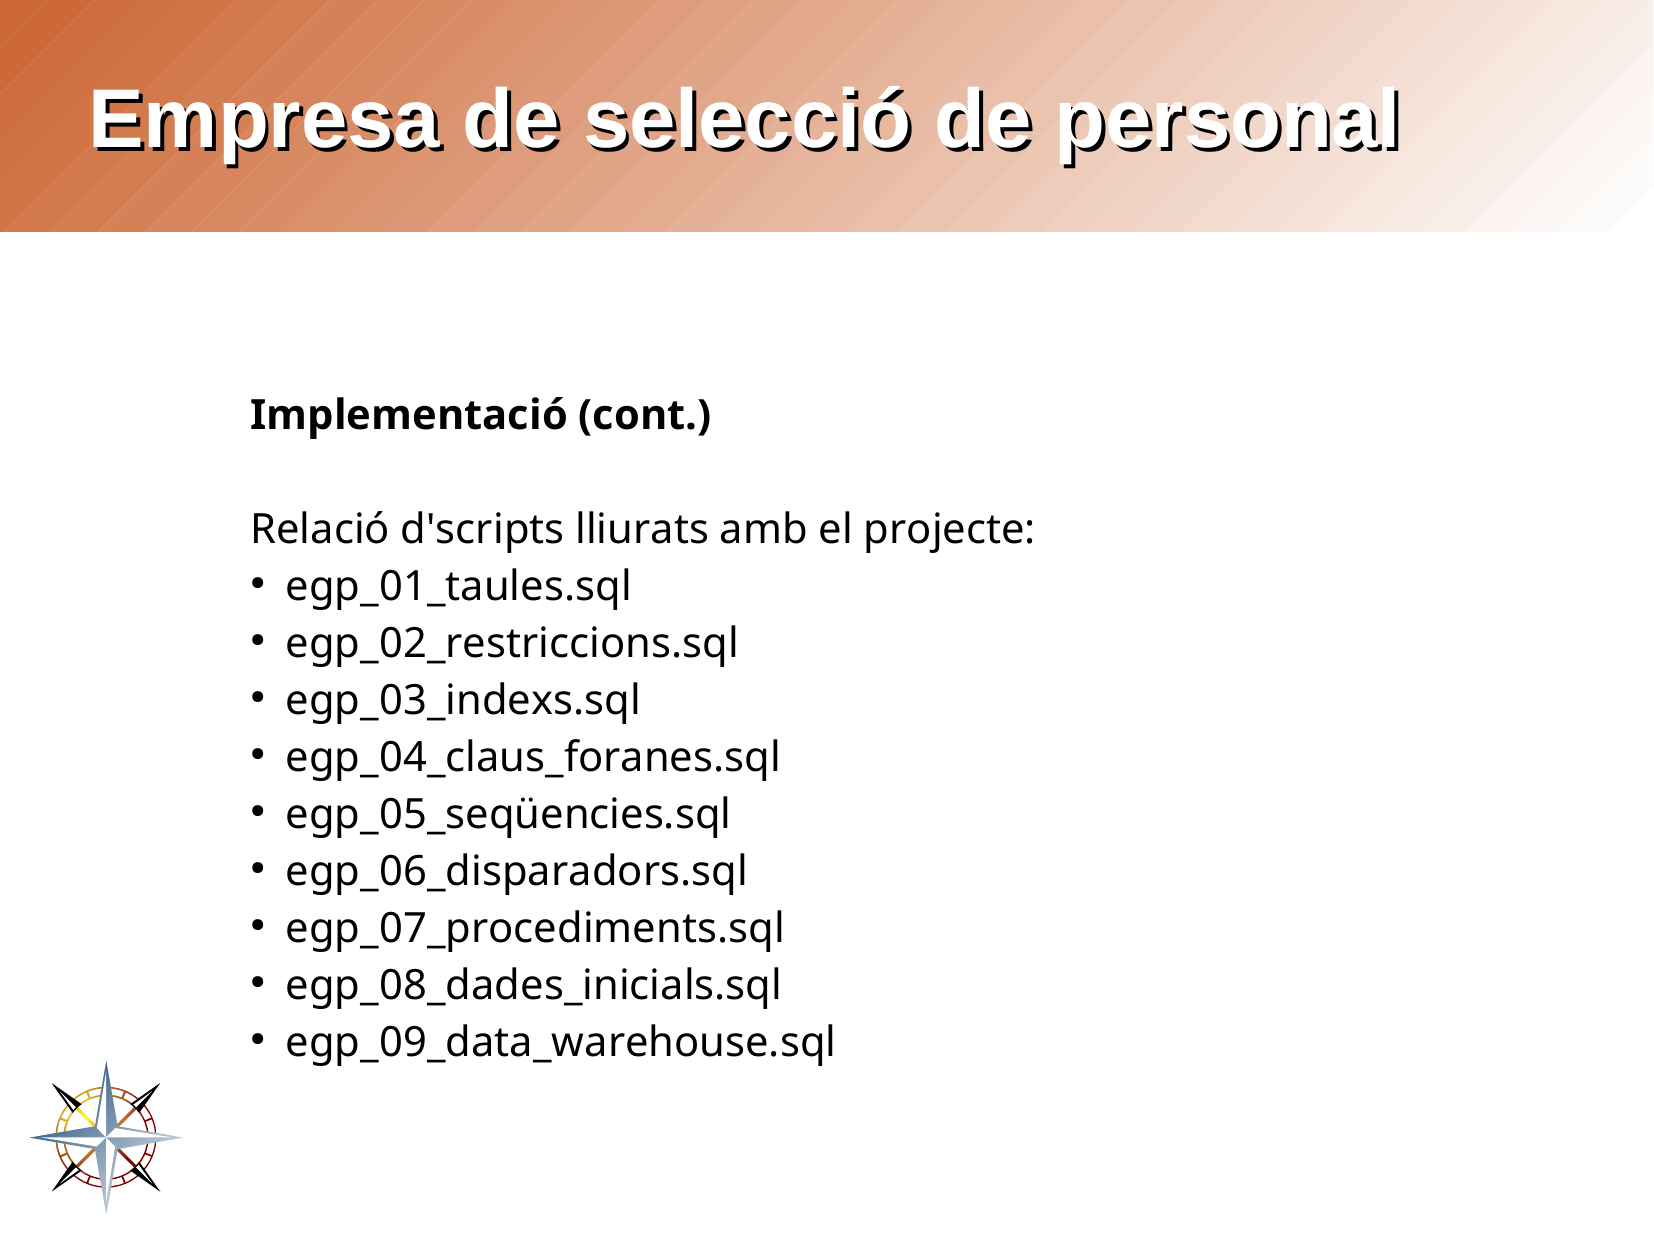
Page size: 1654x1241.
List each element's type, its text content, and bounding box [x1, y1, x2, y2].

text_box Implementació (cont.) Relació d'scripts lliurats amb el projecte: egp_01_taules.sql egp_02_restriccions.sql egp_03_indexs.sql egp_04_claus_foranes.sql egp_05_seqüencies.sql egp_06_disparadors.sql egp_07_procediments.sql egp_08_dades_inicials.sql egp_09_data_warehouse.sql [250, 356, 1625, 1211]
title Empresa de selecció de personal [88, 0, 1625, 238]
